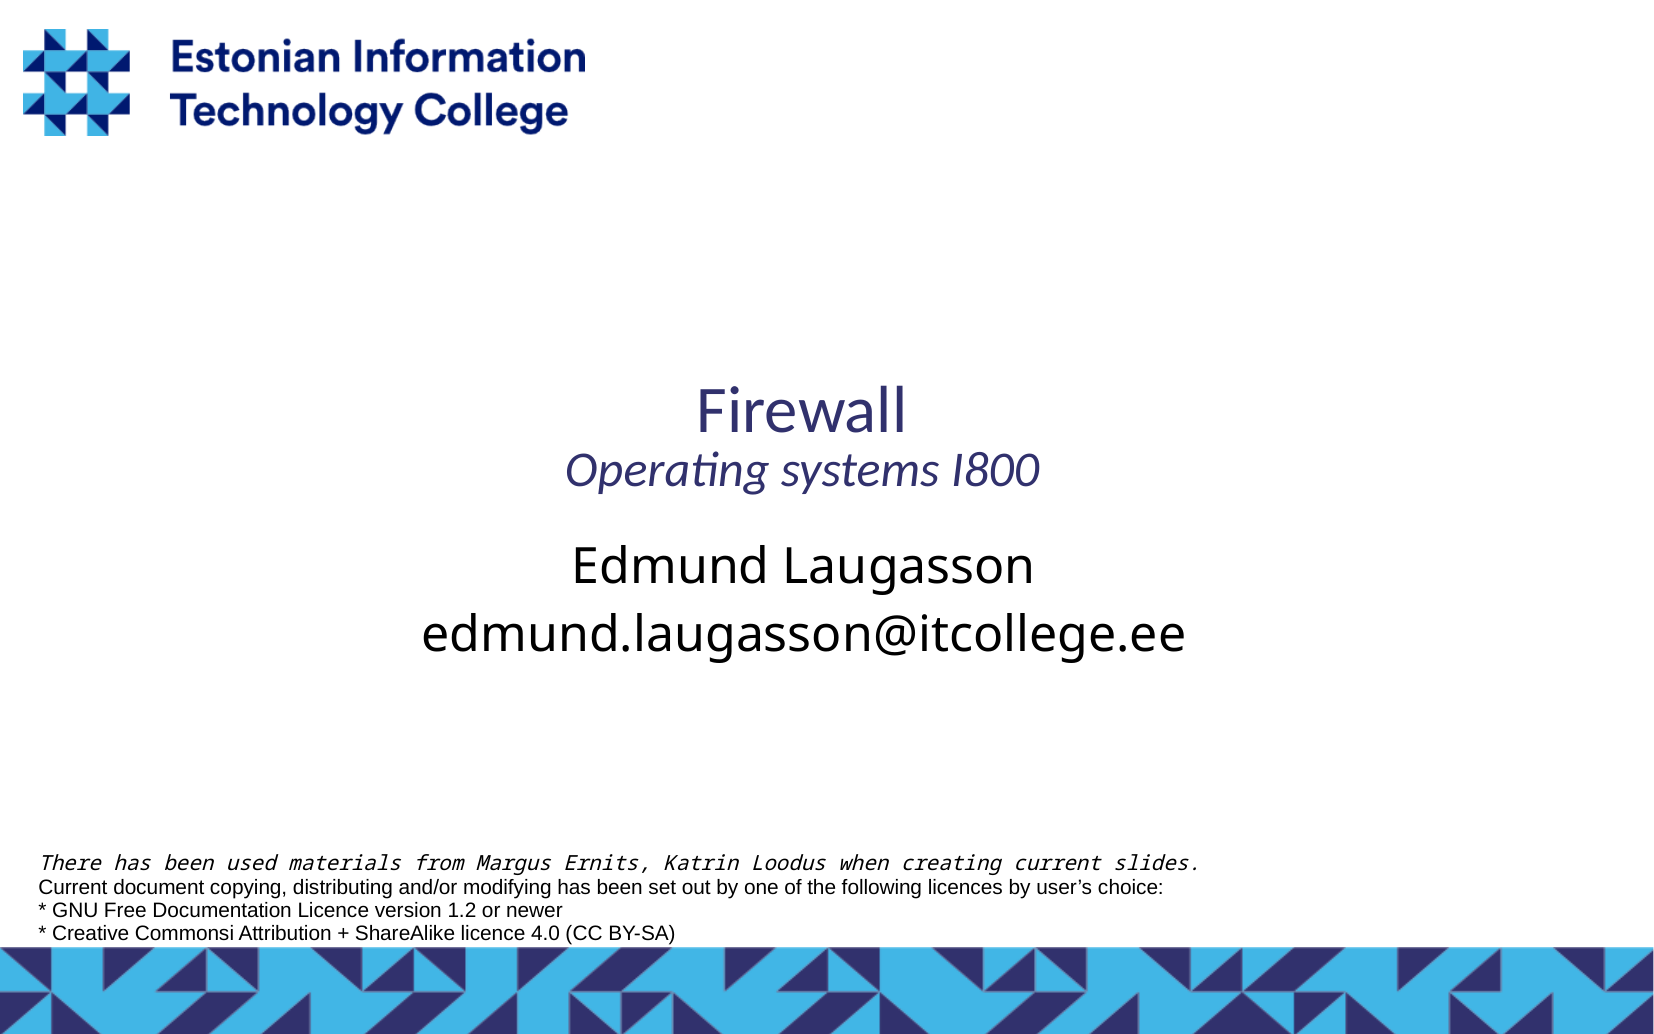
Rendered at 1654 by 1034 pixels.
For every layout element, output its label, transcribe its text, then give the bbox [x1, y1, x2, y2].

text_box There has been used materials from Margus Ernits, Katrin Loodus when creating current slides. [23, 840, 1229, 880]
text_box Current document copying, distributing and/or modifying has been set out by one of the following licences by user’s choice: * GNU Free Documentation Licence version 1.2 or newer * Creative Commonsi Attribution + ShareAlike licence 4.0 (CC BY-SA) [23, 868, 1642, 954]
picture [23, 29, 585, 136]
title Firewall Operating systems I800 [234, 346, 1371, 535]
subtitle Edmund Laugasson edmund.laugasson@itcollege.ee [236, 532, 1372, 665]
